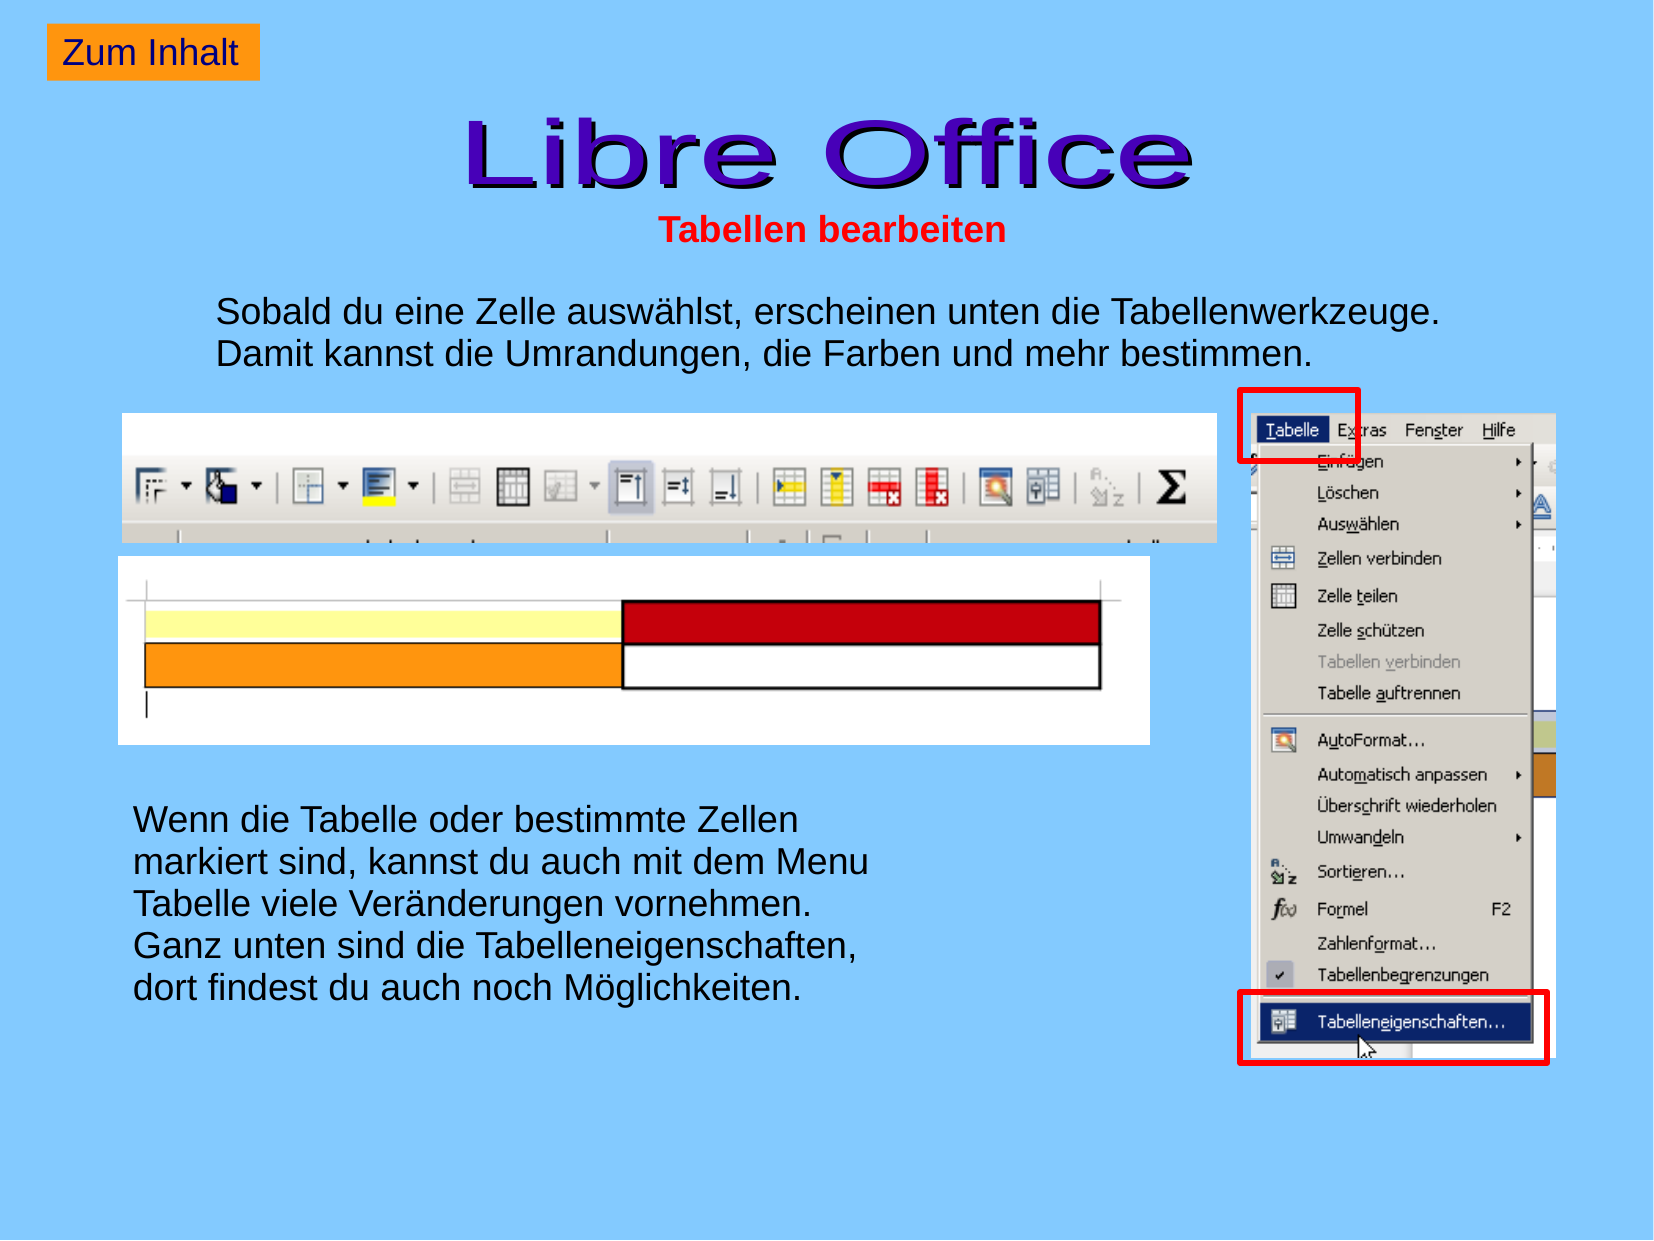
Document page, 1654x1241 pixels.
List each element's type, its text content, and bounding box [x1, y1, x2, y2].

text_box Tabellen bearbeiten [460, 201, 1205, 260]
picture [118, 556, 1150, 745]
picture [1251, 413, 1556, 1058]
picture [122, 413, 1217, 543]
picture [1251, 995, 1544, 1058]
text_box Zum Inhalt [47, 23, 260, 81]
text_box Sobald du eine Zelle auswählst, erscheinen unten die Tabellenwerkzeuge. Damit kannst die Umrandungen, die Farben und mehr bestimmen. [200, 283, 1512, 383]
picture [1251, 413, 1355, 458]
title Libre Office [82, 49, 1571, 257]
text_box Wenn die Tabelle oder bestimmte Zellen markiert sind, kannst du auch mit dem Menu Tabelle viele Veränderungen vornehmen. Ganz unten sind die Tabelleneigenschaften, dort findest du auch noch Möglichkeiten. [118, 791, 922, 1017]
